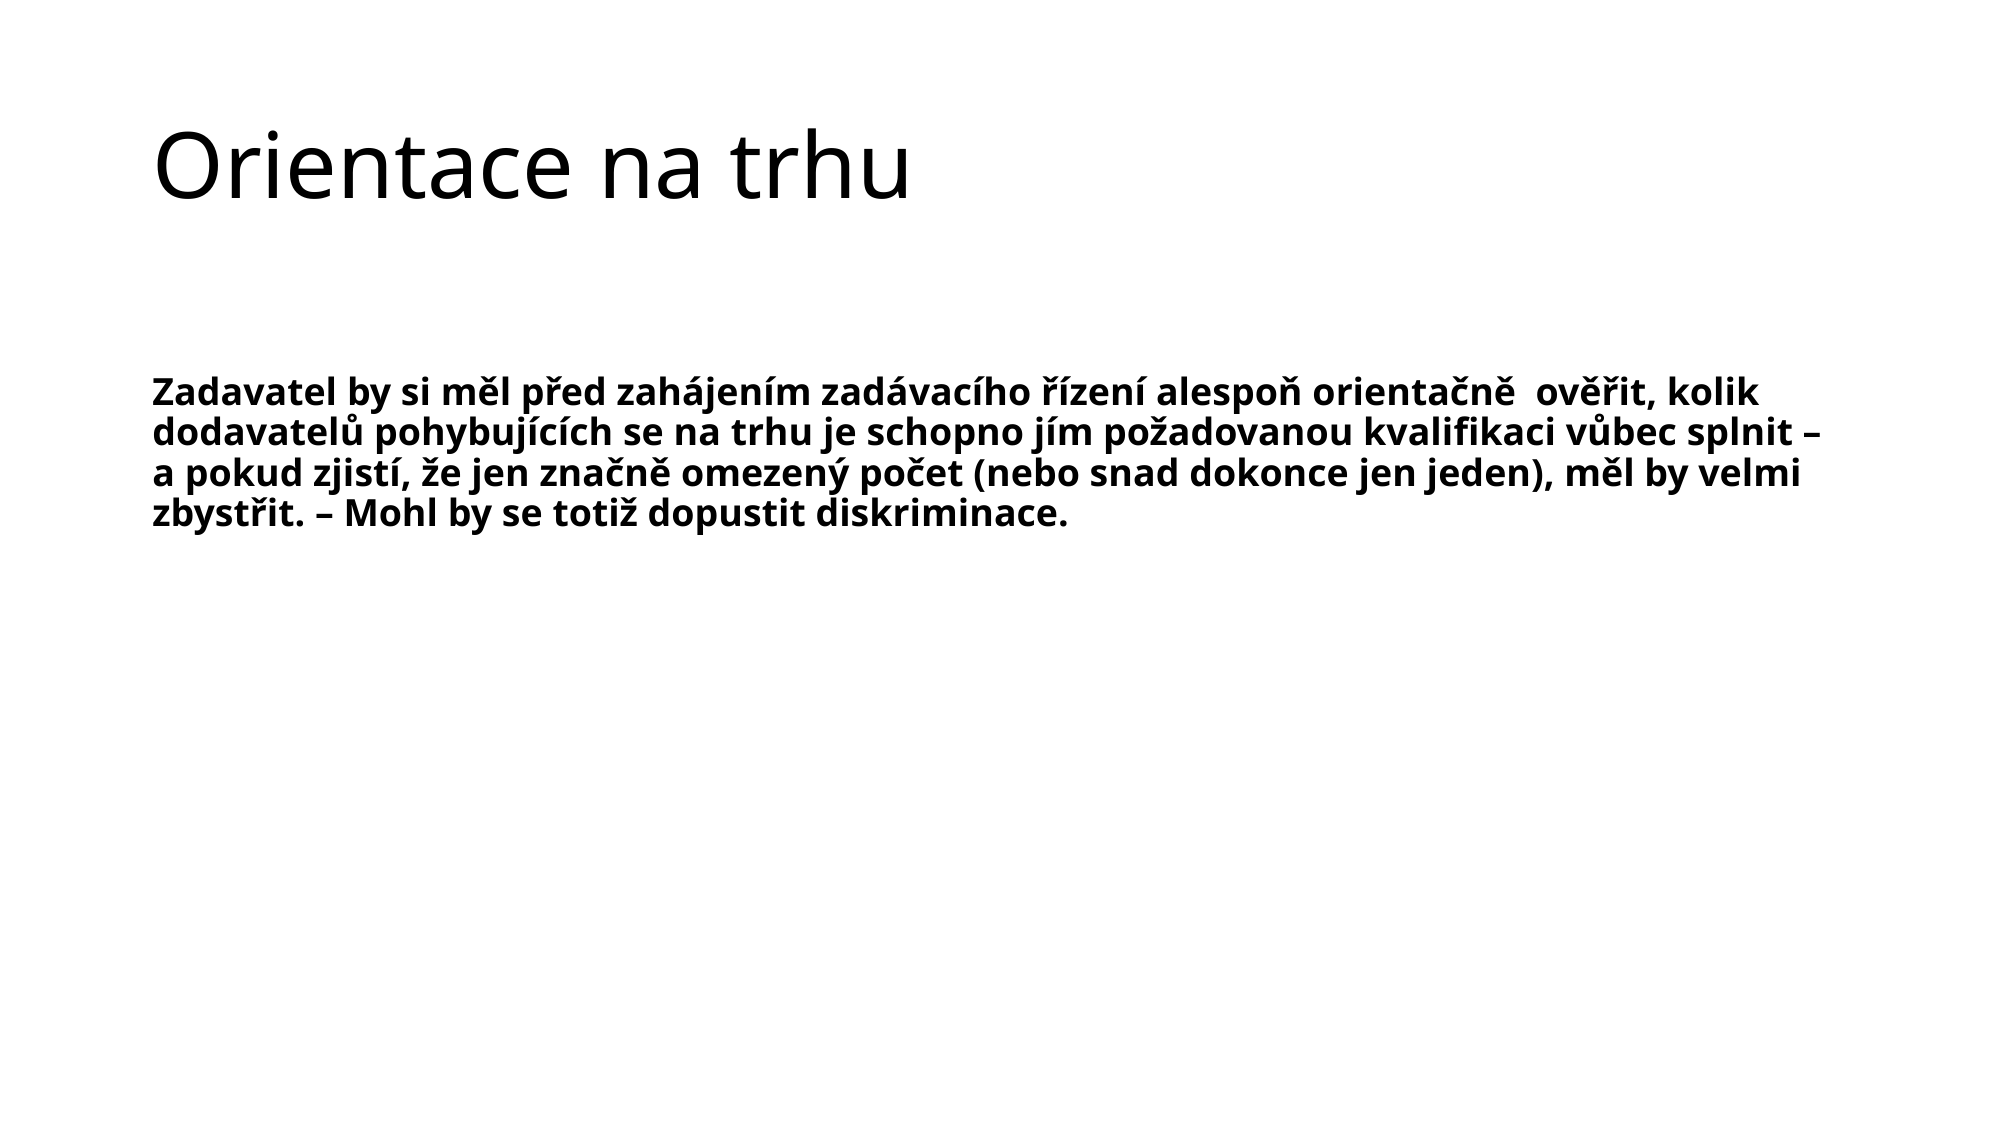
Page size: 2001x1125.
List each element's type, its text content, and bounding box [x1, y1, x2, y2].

list Zadavatel by si měl před zahájením zadávacího řízení alespoň orientačně ověřit, kolik dodavatelů pohybujících se na trhu je schopno jím požadovanou kvalifikaci vůbec splnit – a pokud zjistí, že jen značně omezený počet (nebo snad dokonce jen jeden), měl by velmi zbystřit. – Mohl by se totiž dopustit diskriminace. [137, 299, 1863, 1014]
title Orientace na trhu [137, 59, 1863, 278]
